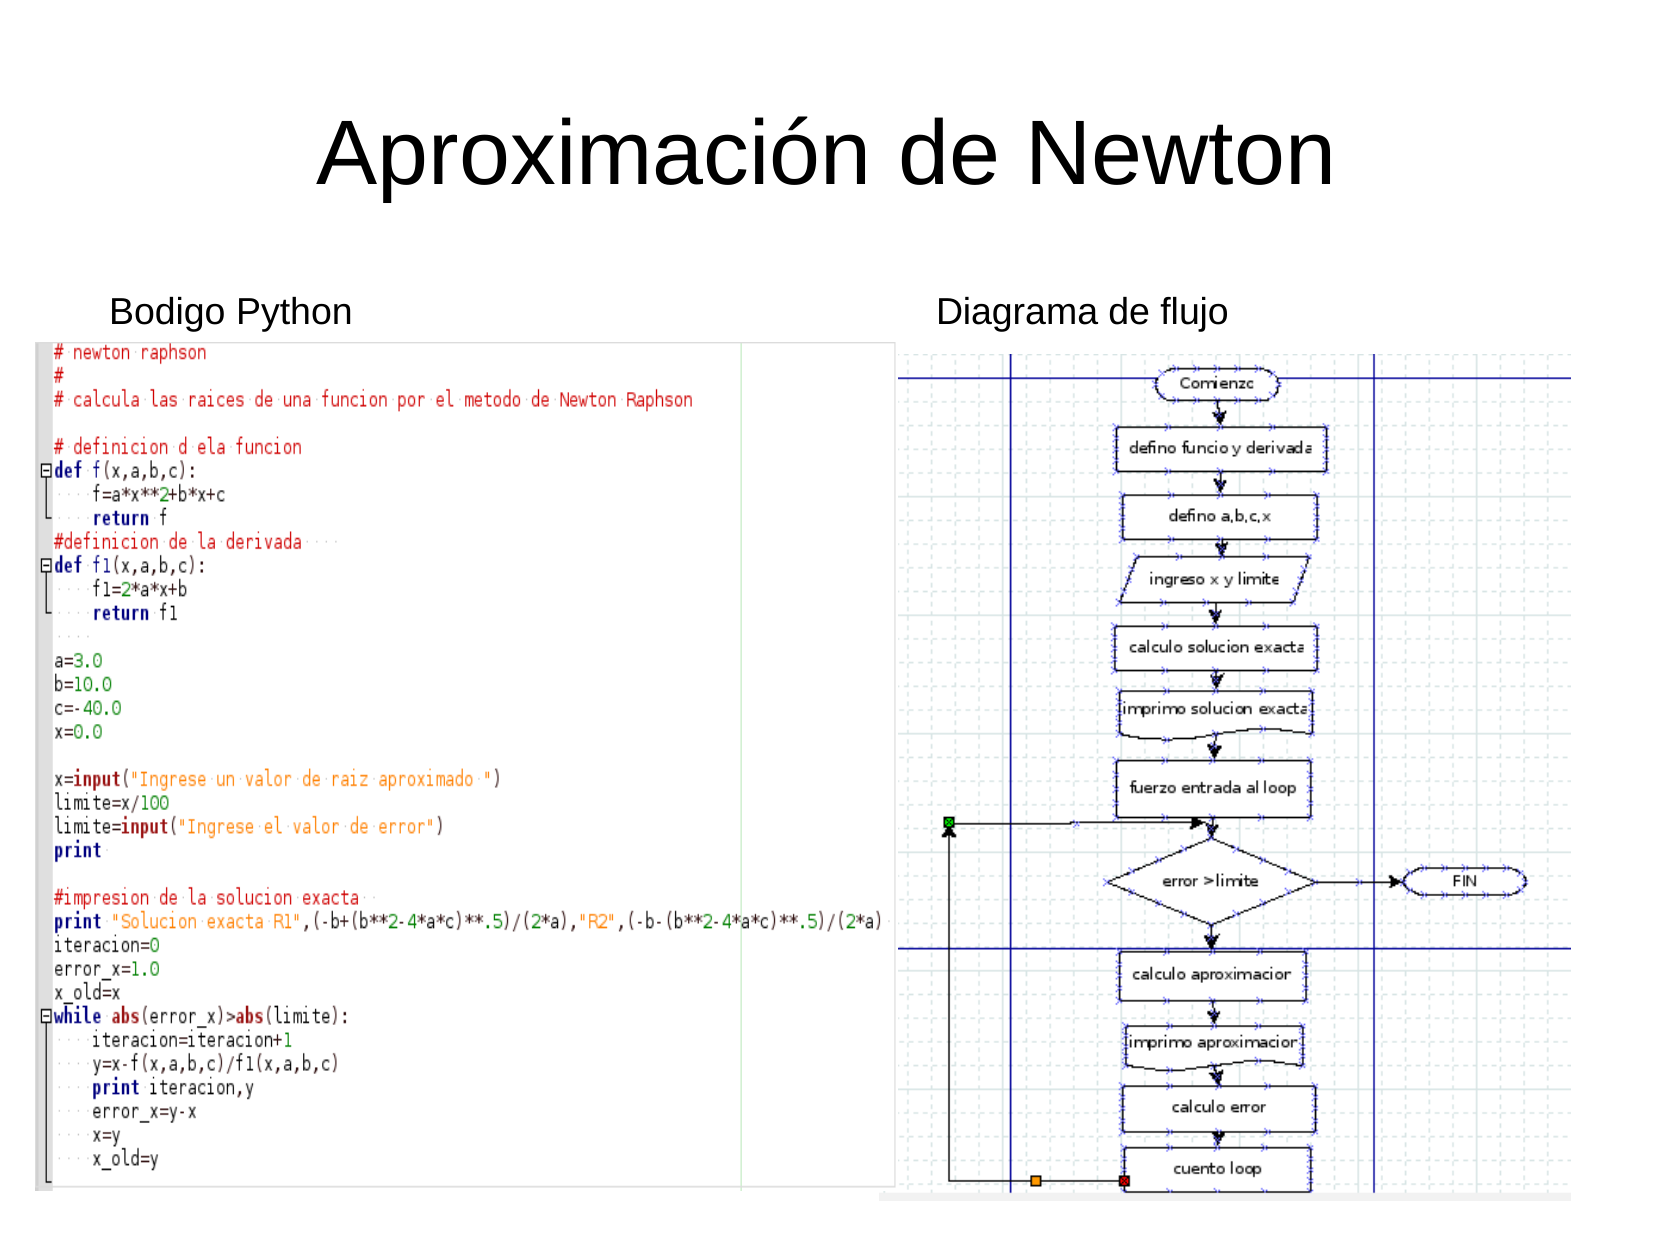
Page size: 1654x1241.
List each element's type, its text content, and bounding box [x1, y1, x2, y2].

picture [35, 342, 1571, 1201]
text_box Bodigo Python [94, 283, 709, 341]
text_box Diagrama de flujo [921, 283, 1536, 341]
title Aproximación de Newton [82, 49, 1571, 257]
